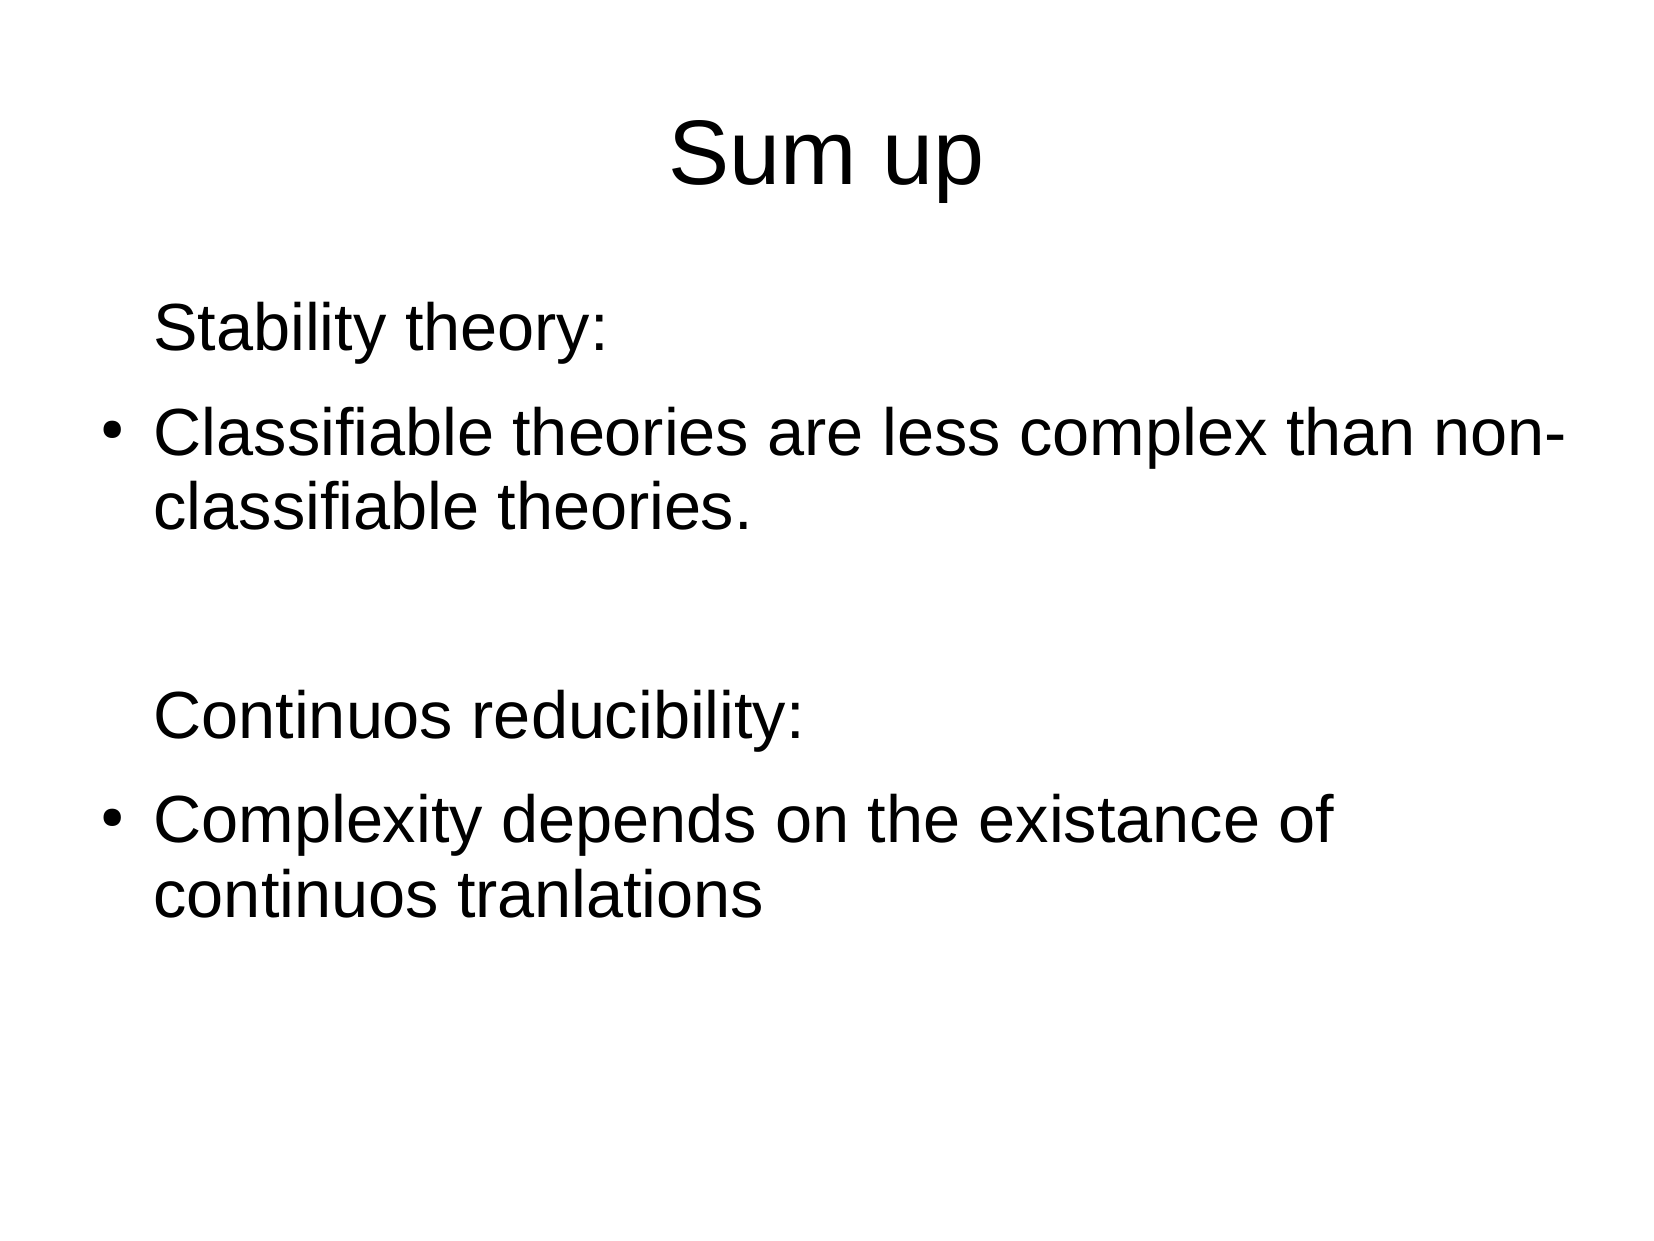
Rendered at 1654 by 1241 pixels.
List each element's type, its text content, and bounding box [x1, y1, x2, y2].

list Stability theory: Classifiable theories are less complex than non-classifiable theories. Continuos reducibility: Complexity depends on the existance of continuos tranlations [82, 290, 1571, 1010]
title Sum up [82, 49, 1571, 257]
